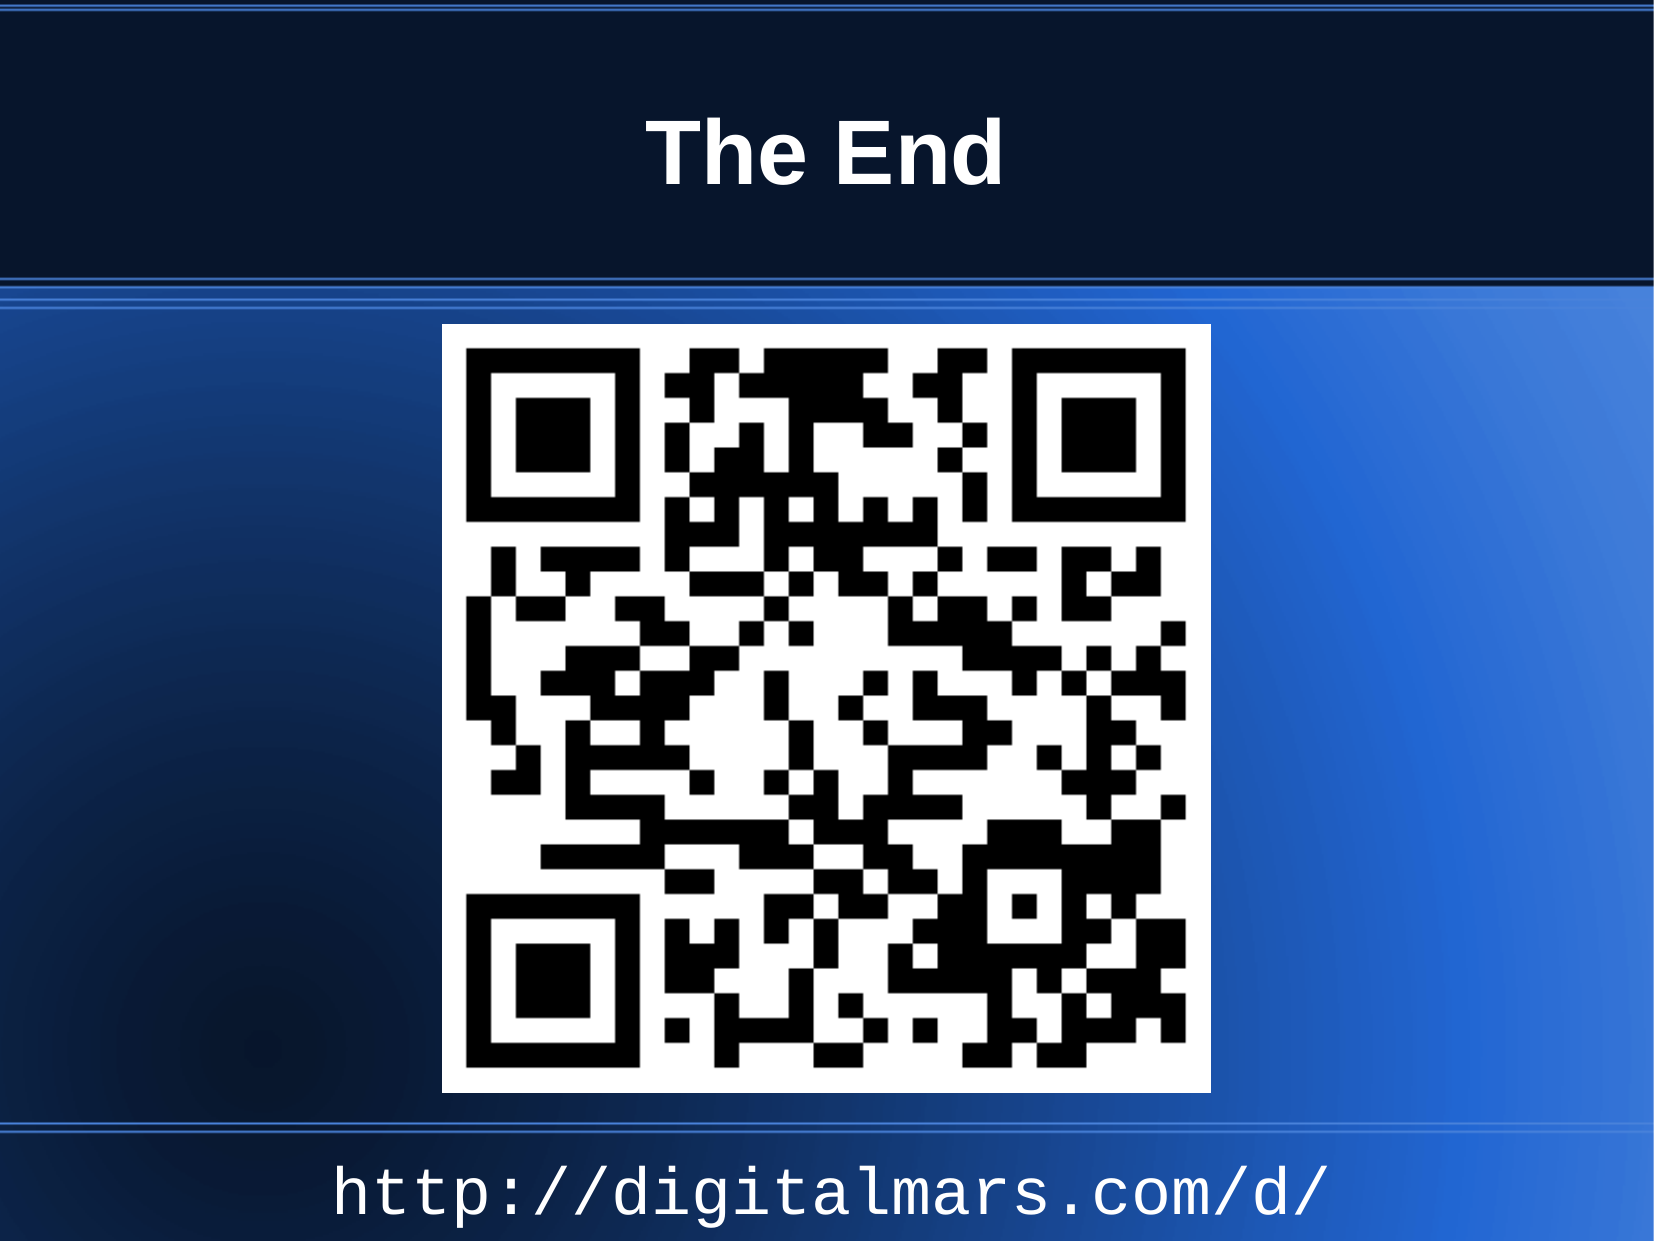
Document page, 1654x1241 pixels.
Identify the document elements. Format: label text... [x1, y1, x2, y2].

picture [0, 0, 1654, 1241]
title The End [82, 49, 1571, 257]
subtitle http://digitalmars.com/d/ [75, 1153, 1564, 1241]
